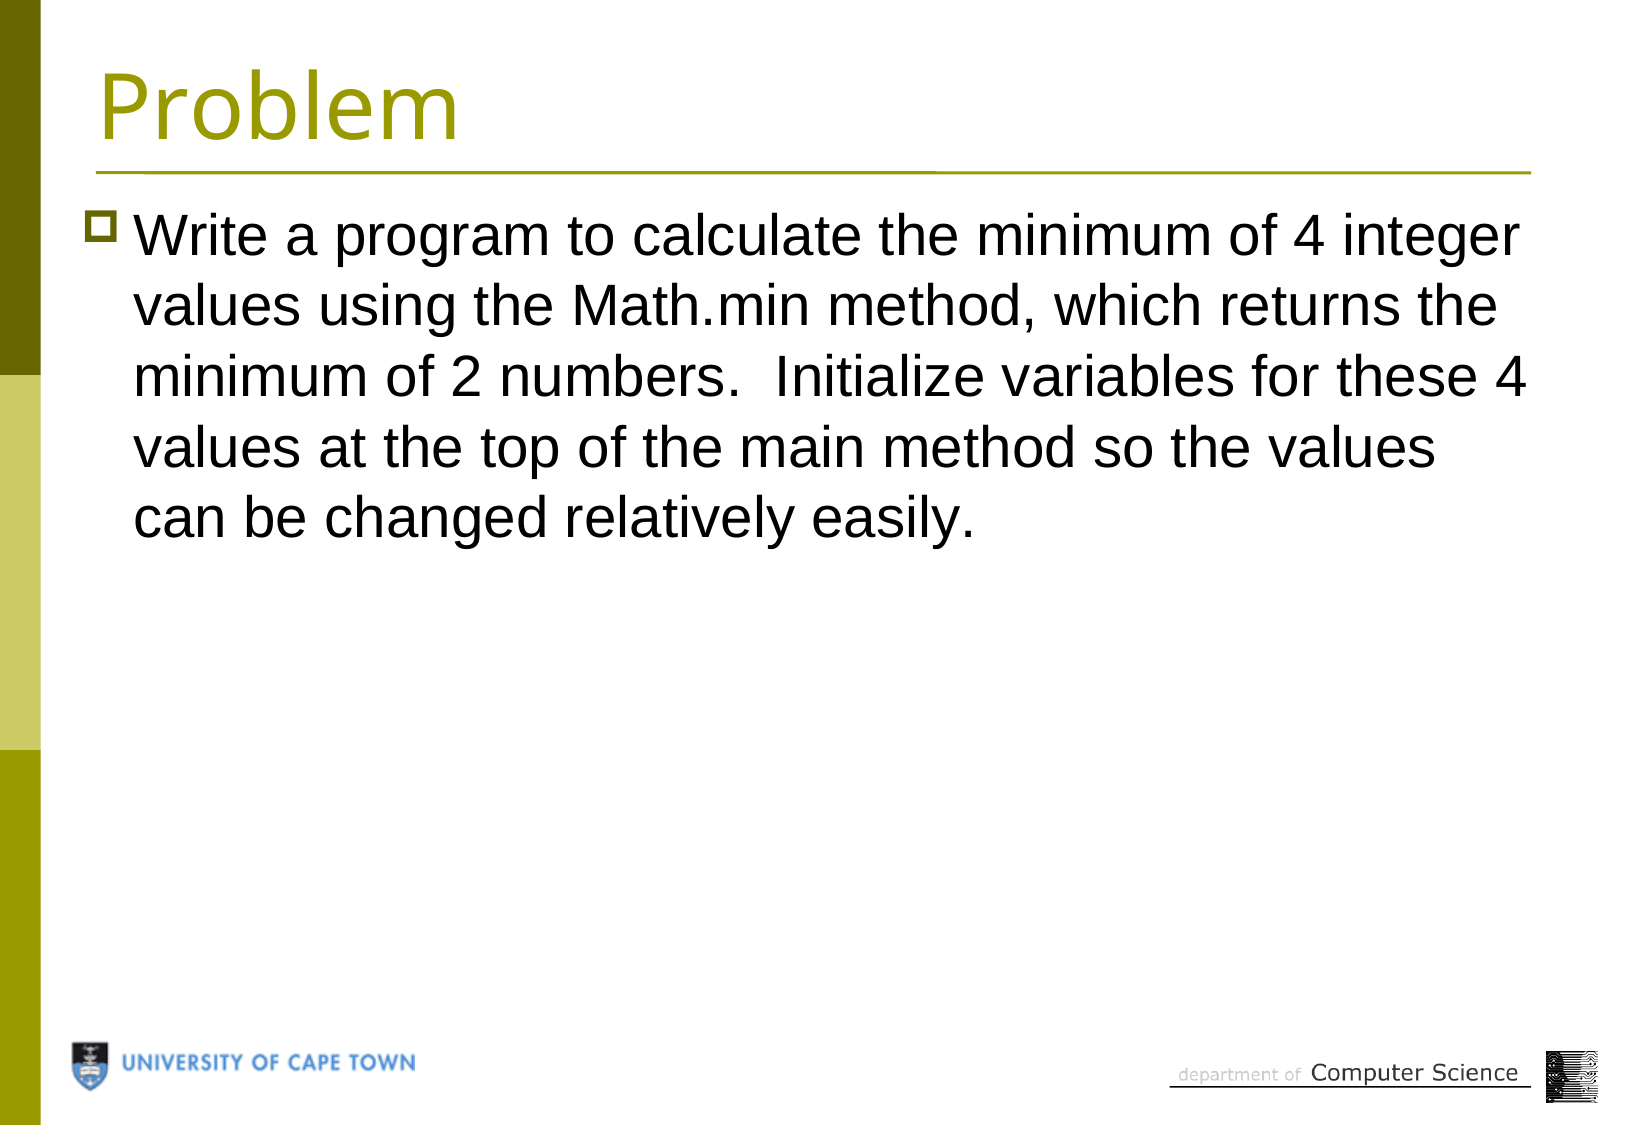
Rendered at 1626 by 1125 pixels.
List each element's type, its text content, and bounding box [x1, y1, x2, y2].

text_box Write a program to calculate the minimum of 4 integer values using the Math.min method, which returns the minimum of 2 numbers. Initialize variables for these 4 values at the top of the main method so the values can be changed relatively easily. [81, 196, 1543, 621]
picture [61, 1024, 415, 1103]
picture [1169, 1043, 1532, 1091]
picture [1546, 1051, 1598, 1103]
title Problem [81, 37, 1543, 180]
